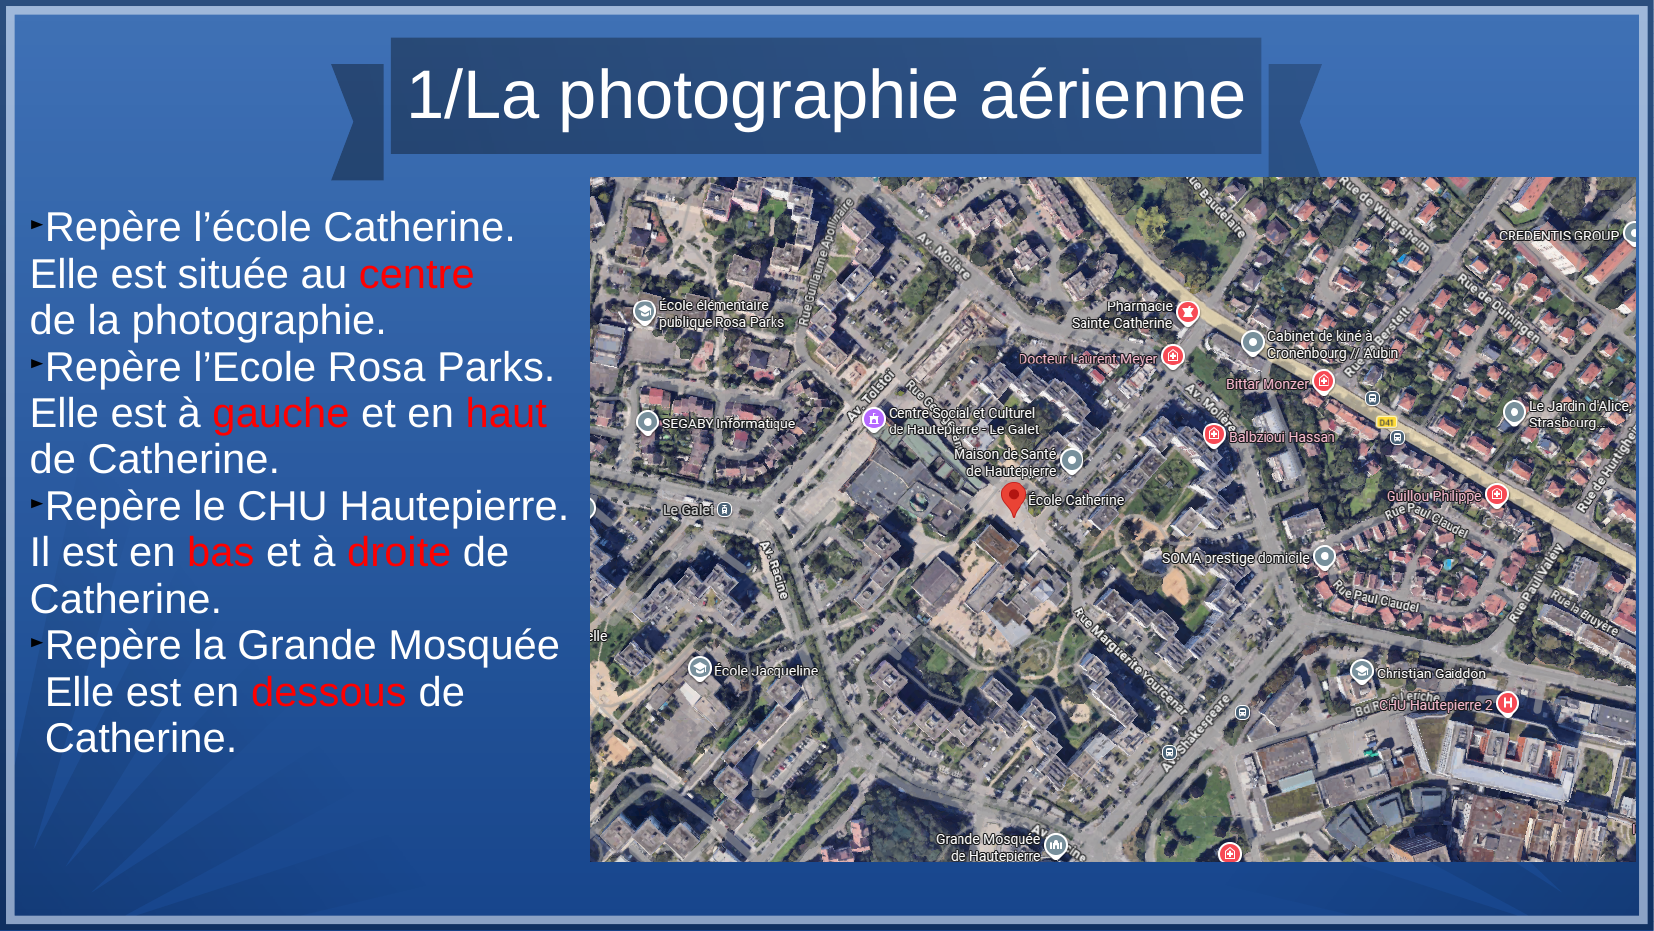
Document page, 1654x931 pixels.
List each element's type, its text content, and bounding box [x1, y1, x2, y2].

picture [590, 177, 1636, 862]
subtitle Repère l’école Catherine. Elle est située au centre de la photographie. Repère l’Ecole Rosa Parks. Elle est à gauche et en haut de Catherine. Repère le CHU Hautepierre. Il est en bas et à droite de Catherine. Repère la Grande Mosquée Elle est en dessous de Catherine. [29, 203, 590, 827]
title 1/La photographie aérienne [389, 35, 1264, 154]
